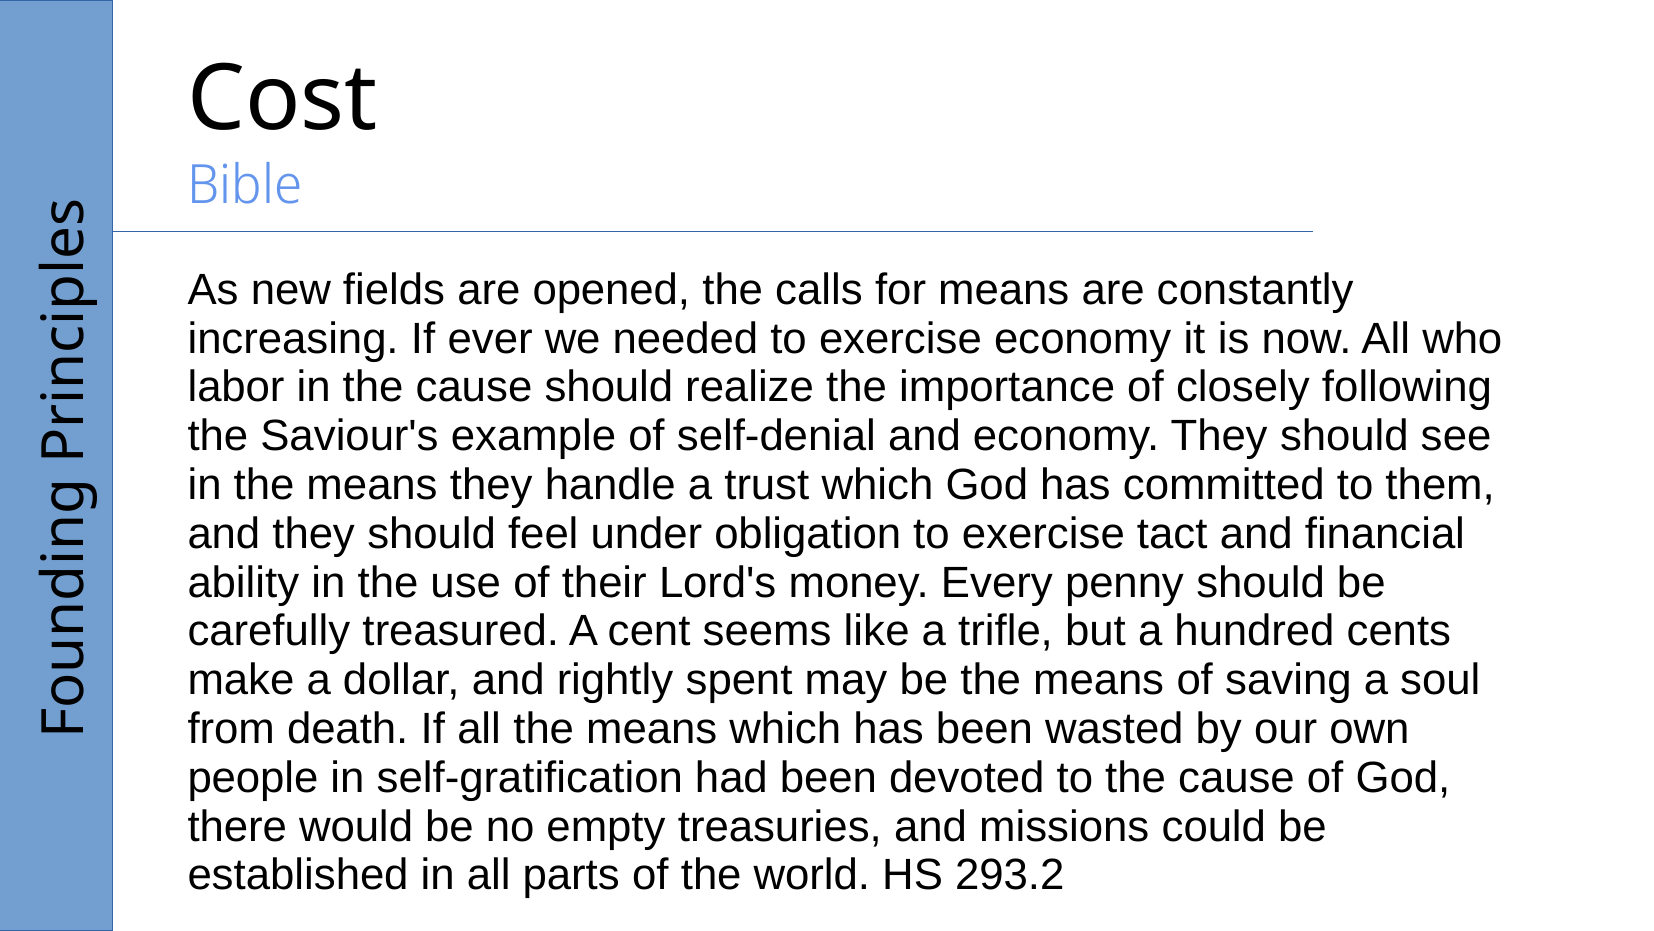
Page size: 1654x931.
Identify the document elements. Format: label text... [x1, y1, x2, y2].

title Cost [187, 33, 1571, 125]
subtitle As new fields are opened, the calls for means are constantly increasing. If ever we needed to exercise economy it is now. All who labor in the cause should realize the importance of closely following the Saviour's example of self-denial and economy. They should see in the means they handle a trust which God has committed to them, and they should feel under obligation to exercise tact and financial ability in the use of their Lord's money. Every penny should be carefully treasured. A cent seems like a trifle, but a hundred cents make a dollar, and rightly spent may be the means of saving a soul from death. If all the means which has been wasted by our own people in self-gratification had been devoted to the cause of God, there would be no empty treasuries, and missions could be established in all parts of the world. HS 293.2 [187, 264, 1538, 931]
text_box Founding Principles [13, 37, 105, 901]
text_box [0, 0, 113, 931]
title Bible [187, 125, 1571, 239]
